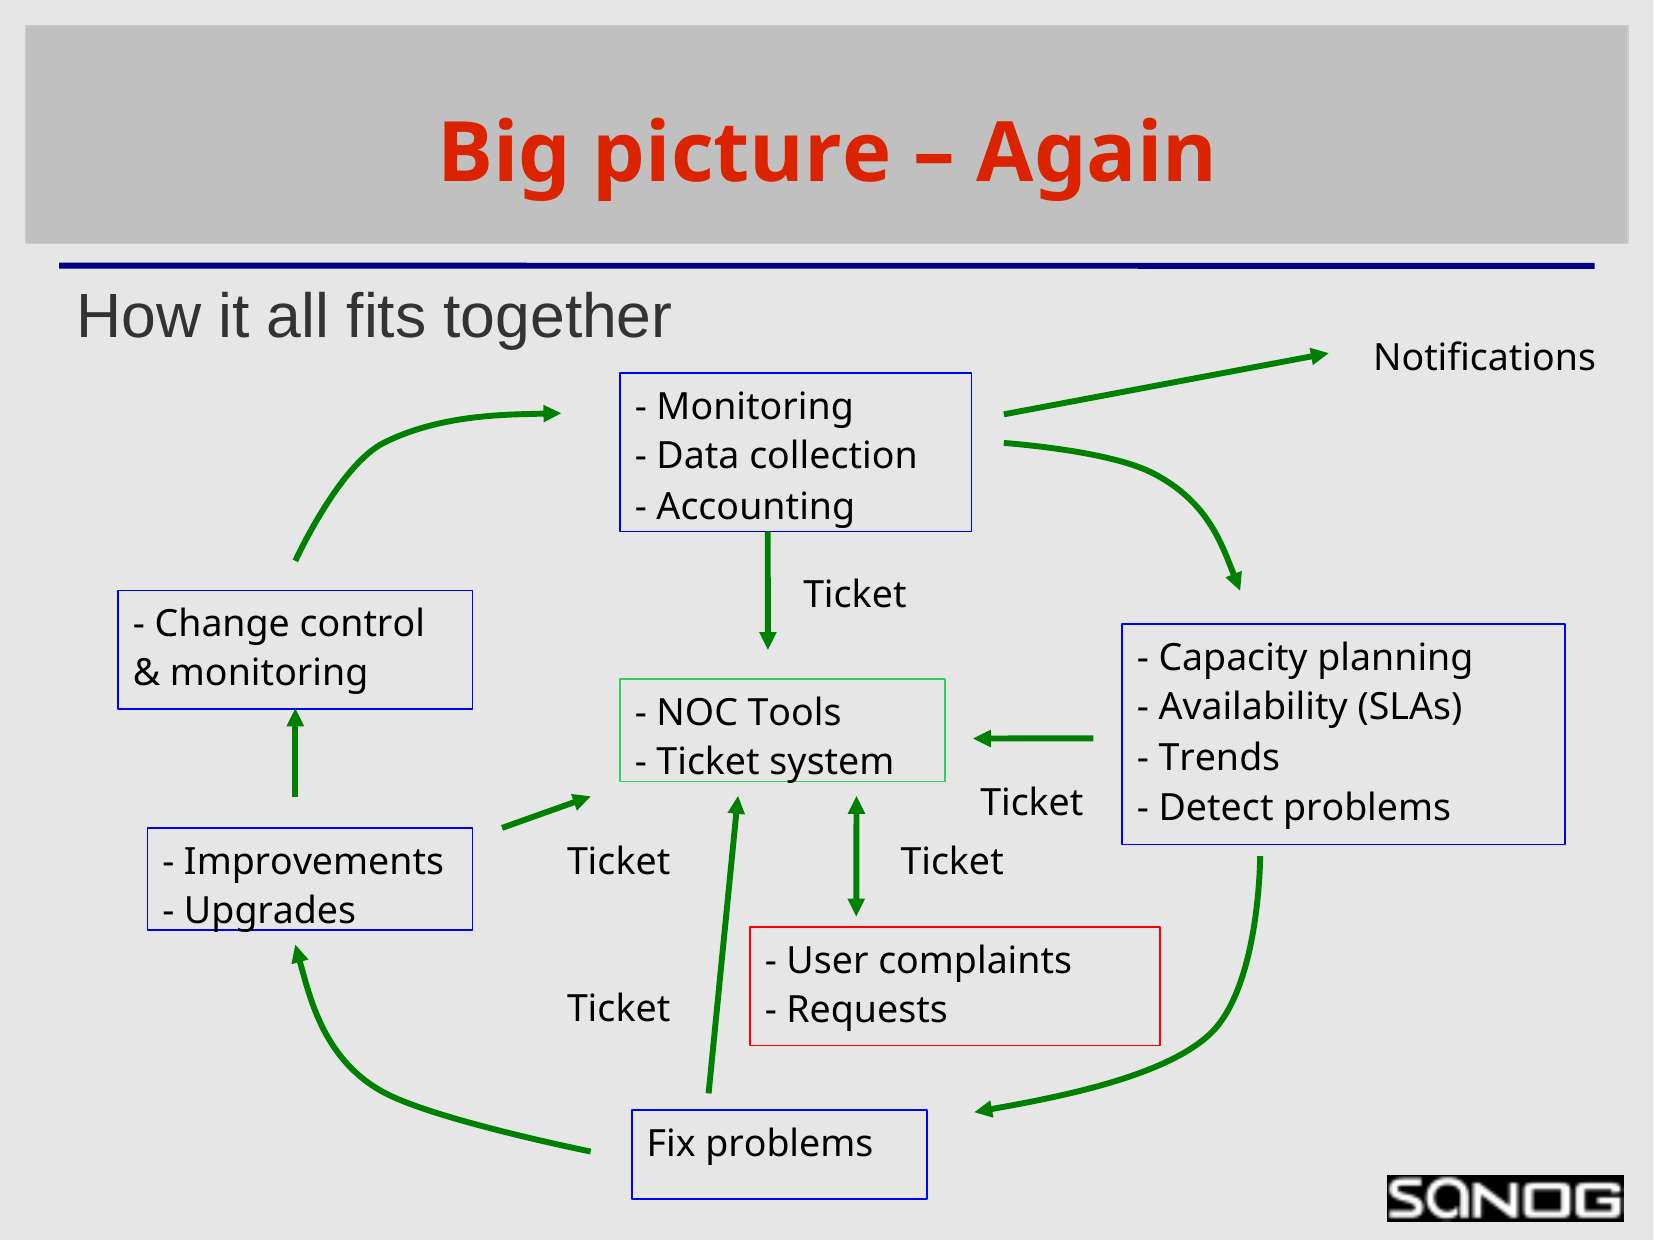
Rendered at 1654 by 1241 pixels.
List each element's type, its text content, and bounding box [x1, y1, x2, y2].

text_box - Capacity planning - Availability (SLAs)‏ - Trends - Detect problems [1122, 624, 1566, 845]
text_box Ticket [788, 560, 946, 619]
list How it all fits together [59, 283, 1595, 361]
text_box - Improvements - Upgrades [147, 828, 473, 931]
text_box - User complaints - Requests [749, 927, 1161, 1046]
text_box Ticket [552, 828, 709, 886]
text_box - NOC Tools - Ticket system [620, 679, 945, 782]
text_box Fix problems [631, 1110, 928, 1199]
text_box Ticket [552, 975, 709, 1034]
text_box Notifications [1358, 324, 1625, 383]
text_box Ticket [965, 768, 1123, 827]
text_box - Monitoring - Data collection - Accounting [620, 373, 972, 532]
text_box Ticket [885, 828, 1043, 886]
title Big picture – Again [121, 46, 1534, 254]
text_box - Change control & monitoring [118, 590, 473, 709]
picture [1387, 1175, 1624, 1222]
